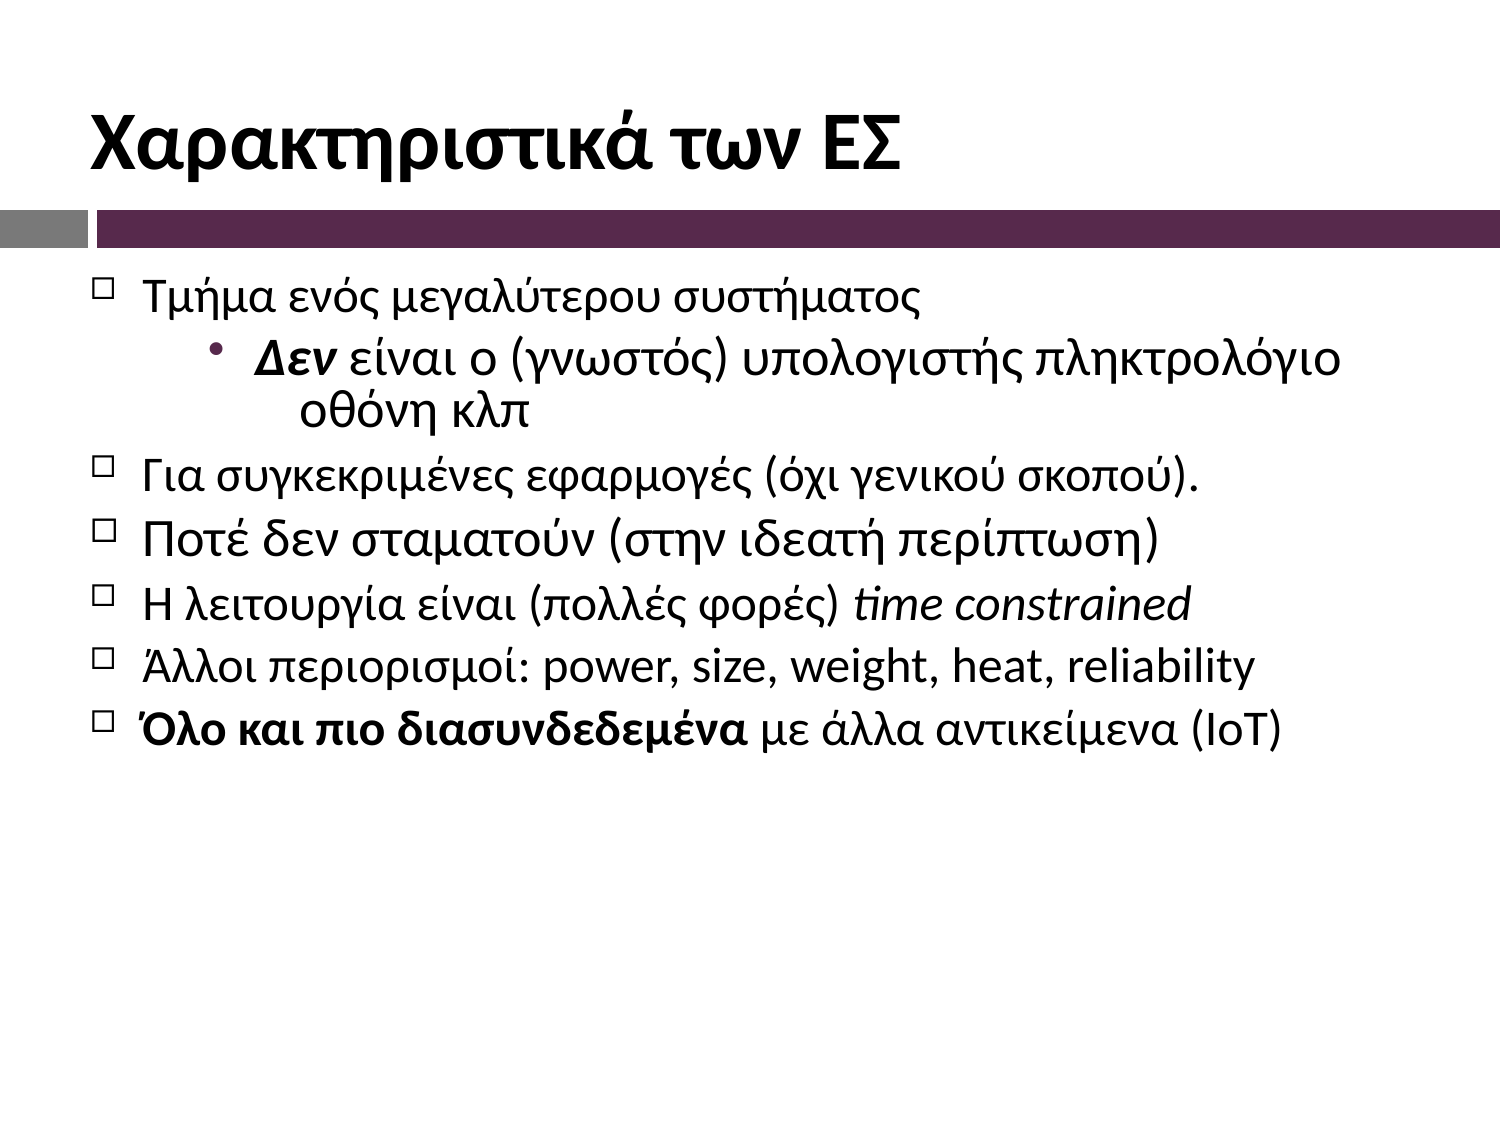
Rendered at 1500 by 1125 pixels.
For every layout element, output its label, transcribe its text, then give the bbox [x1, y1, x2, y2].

list Τμήμα ενός μεγαλύτερου συστήματος Δεν είναι ο (γνωστός) υπολογιστής πληκτρολόγιο οθόνη κλπ Για συγκεκριμένες εφαρμογές (όχι γενικού σκοπού). Ποτέ δεν σταματούν (στην ιδεατή περίπτωση) Η λειτουργία είναι (πολλές φορές) time constrained Άλλοι περιορισμοί: power, size, weight, heat, reliability Όλο και πιο διασυνδεδεμένα με άλλα αντικείμενα (ΙοΤ) [74, 267, 1500, 980]
title Χαρακτηριστικά των ΕΣ [75, 42, 1401, 231]
